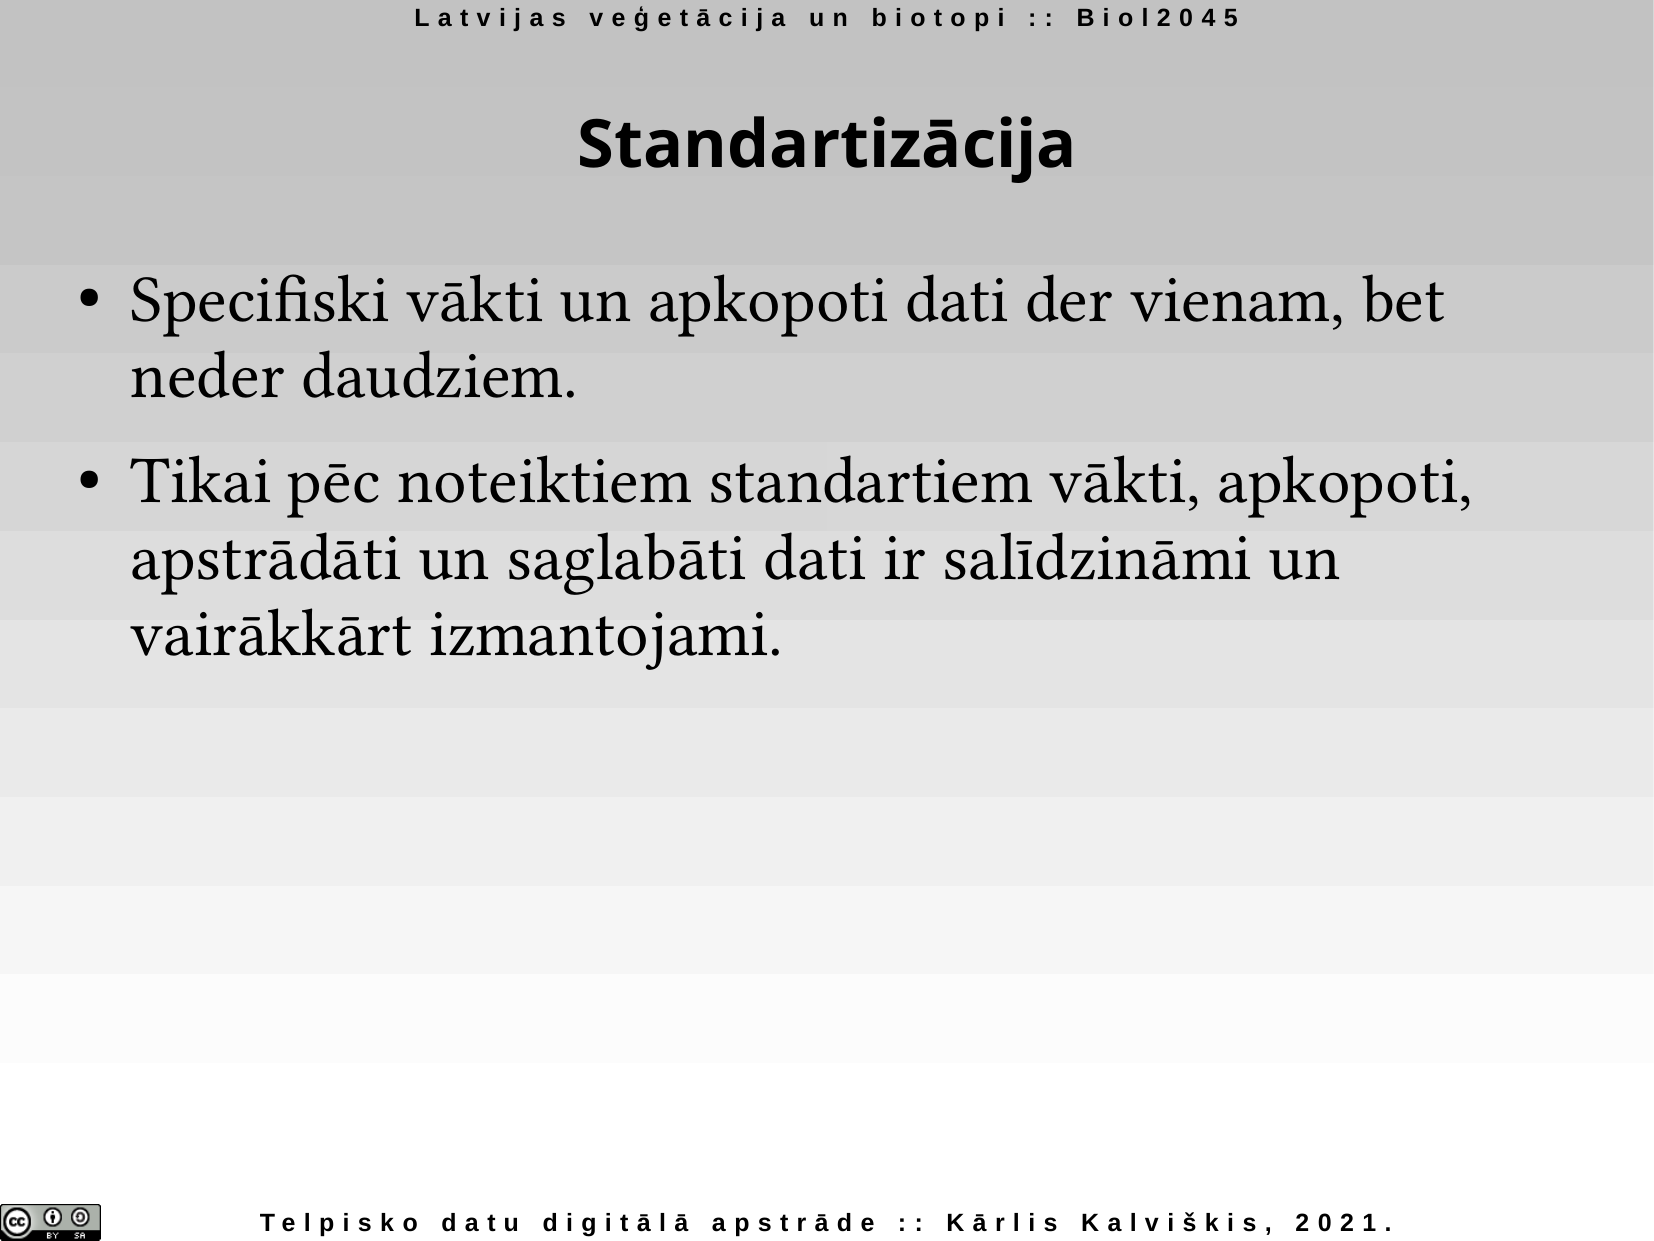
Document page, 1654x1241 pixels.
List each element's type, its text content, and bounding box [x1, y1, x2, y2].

title Standartizācija [59, 37, 1596, 246]
list Specifiski vākti un apkopoti dati der vienam, bet neder daudziem. Tikai pēc noteiktiem standartiem vākti, apkopoti, apstrādāti un saglabāti dati ir salīdzināmi un vairākkārt izmantojami. [59, 261, 1596, 1175]
picture [0, 0, 1654, 1241]
